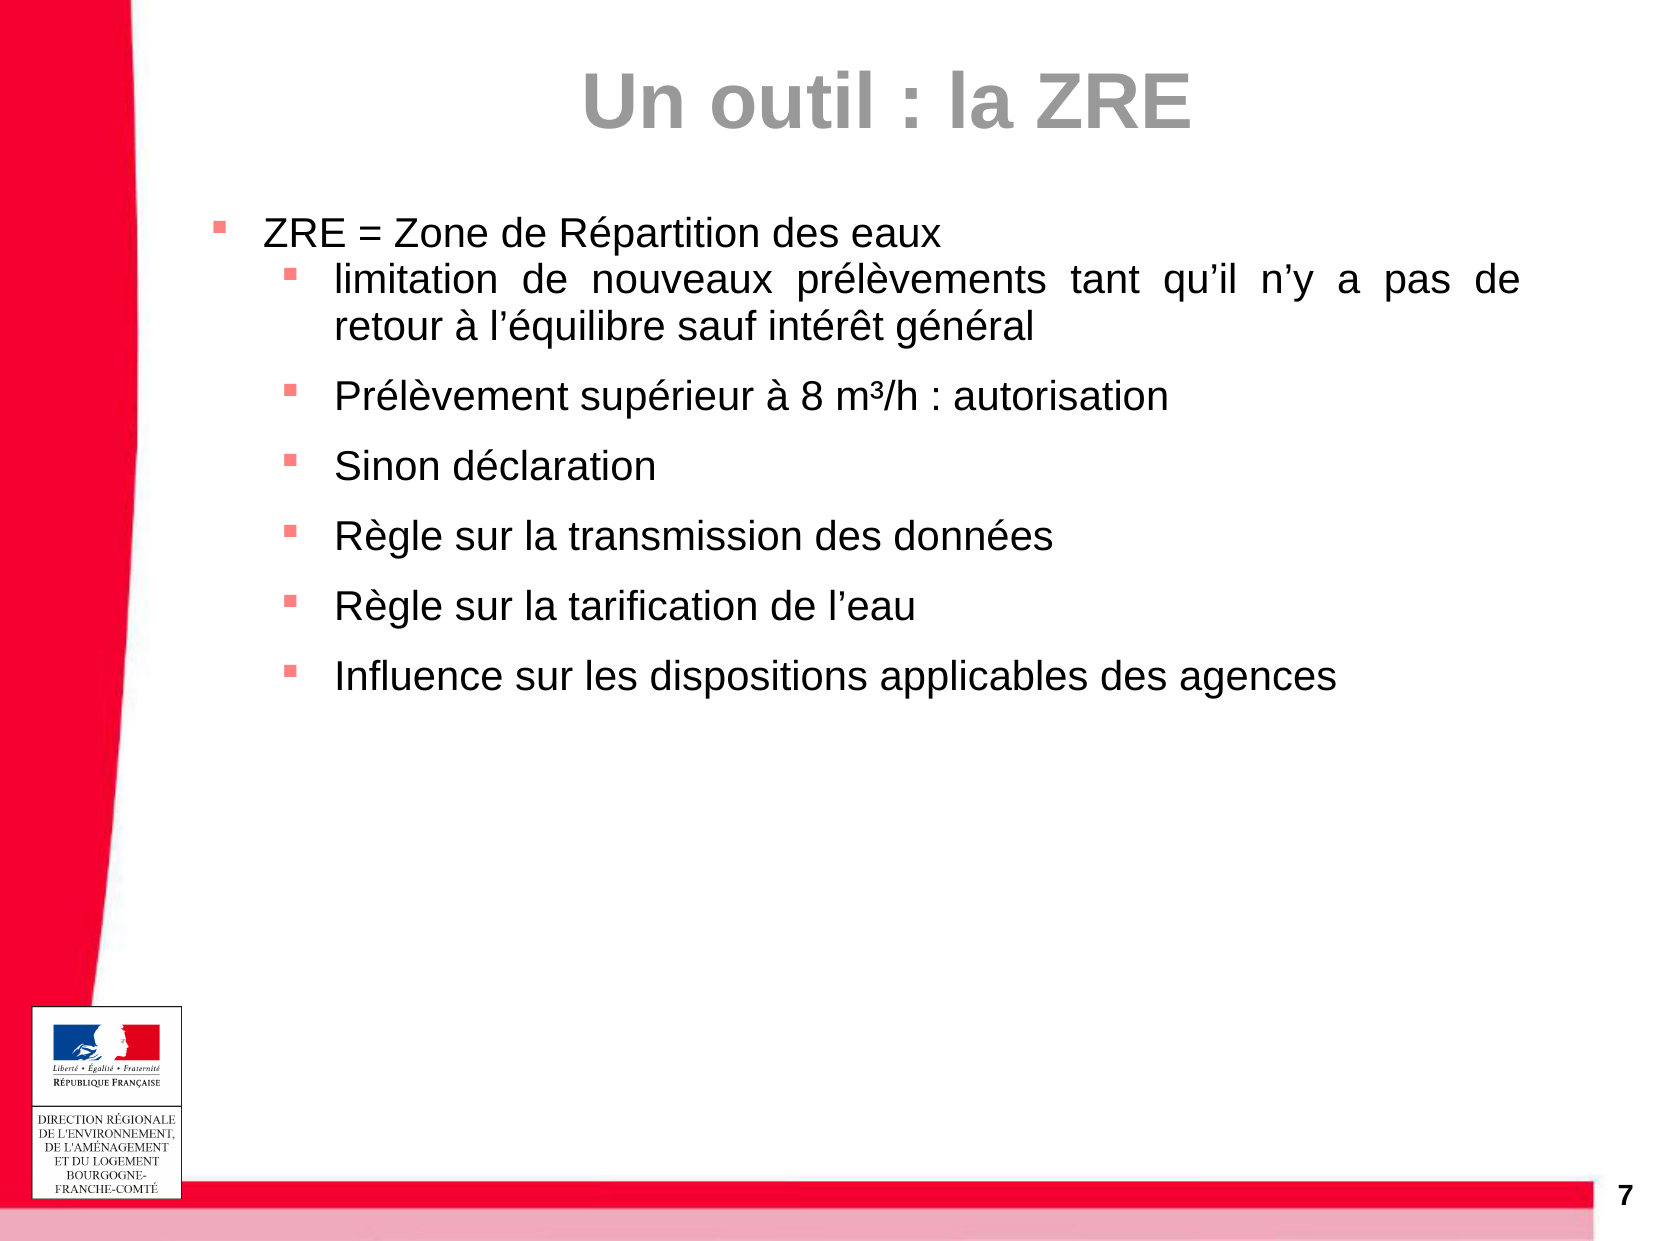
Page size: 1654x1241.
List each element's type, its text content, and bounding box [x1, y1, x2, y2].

list ZRE = Zone de Répartition des eaux limitation de nouveaux prélèvements tant qu’il n’y a pas de retour à l’équilibre sauf intérêt général Prélèvement supérieur à 8 m³/h : autorisation Sinon déclaration Règle sur la transmission des données Règle sur la tarification de l’eau Influence sur les dispositions applicables des agences [192, 209, 1522, 1241]
title Un outil : la ZRE [143, 28, 1633, 175]
picture [0, 0, 1653, 1241]
